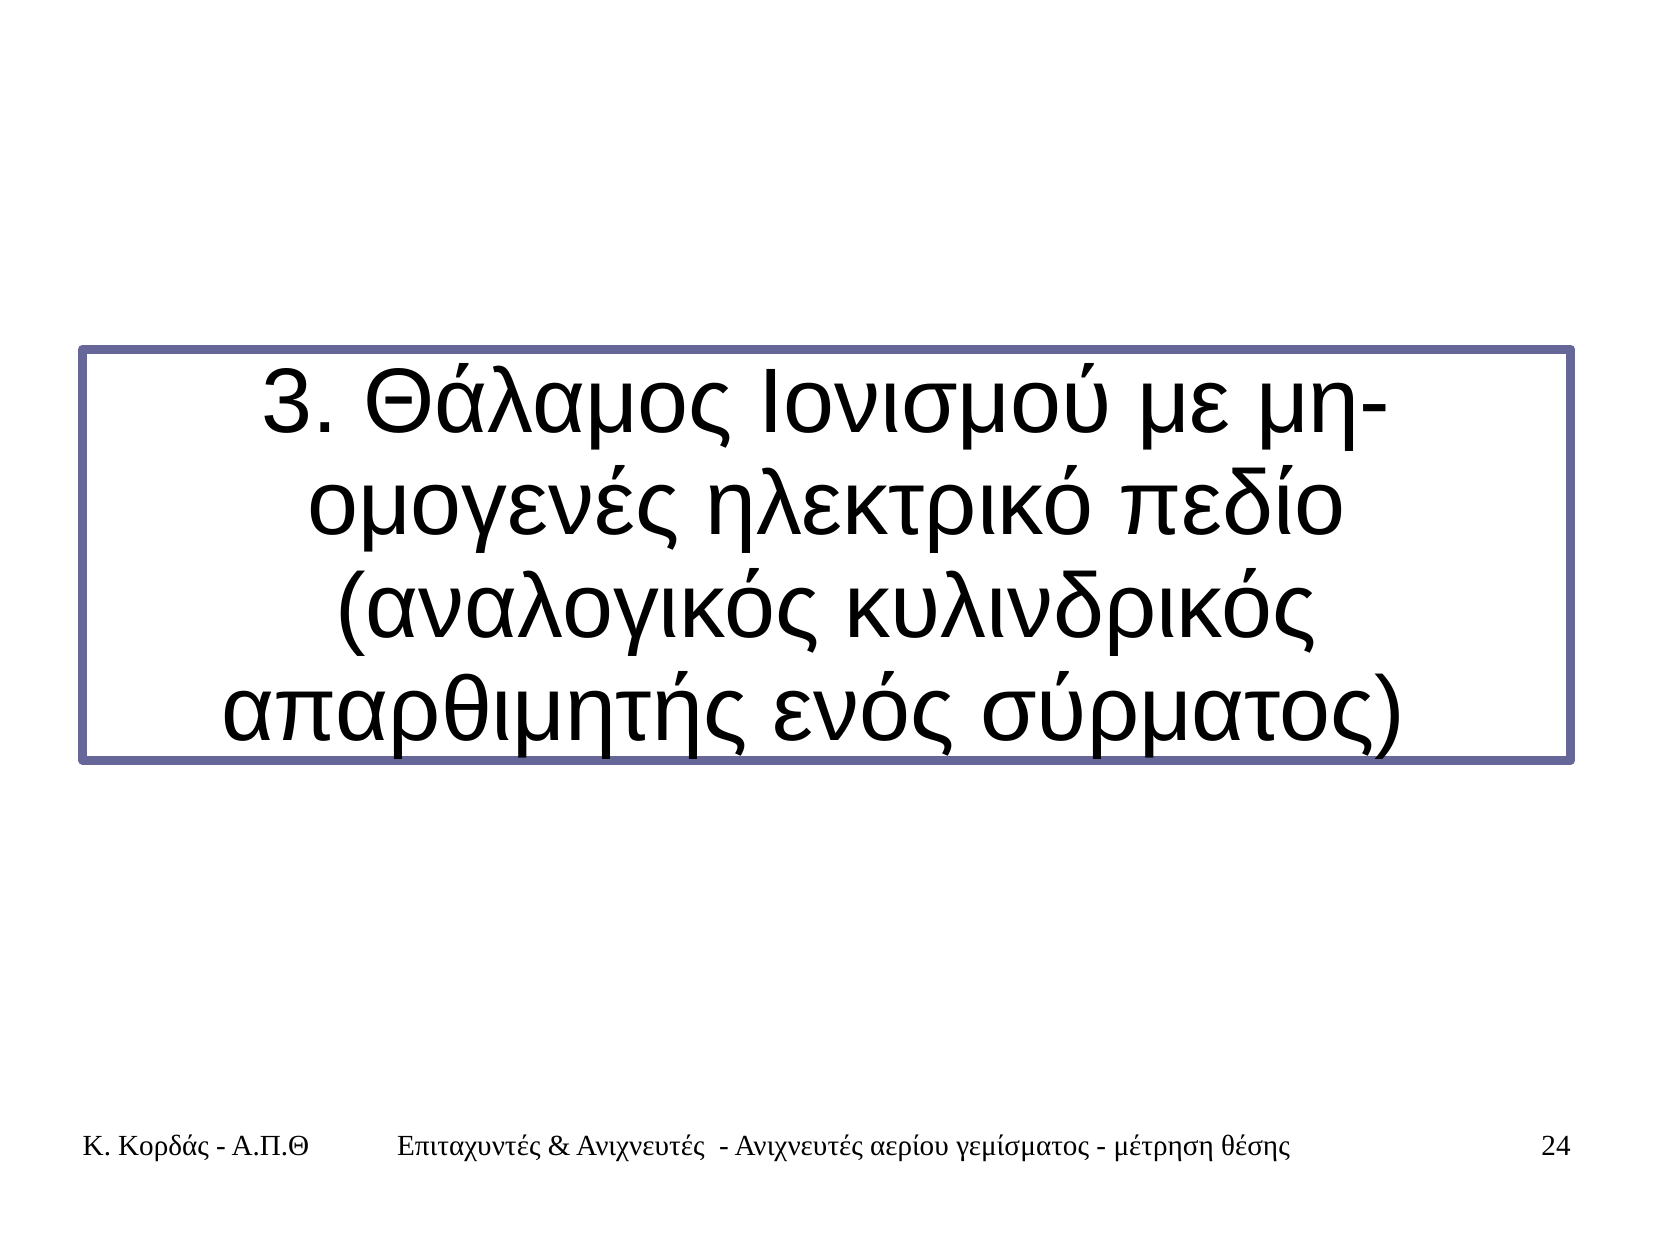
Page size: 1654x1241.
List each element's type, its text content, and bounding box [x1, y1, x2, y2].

title 3. Θάλαμος Ιονισμού με μη-ομογενές ηλεκτρικό πεδίο (αναλογικός κυλινδρικός απαρθιμητής ενός σύρματος) [82, 349, 1571, 761]
